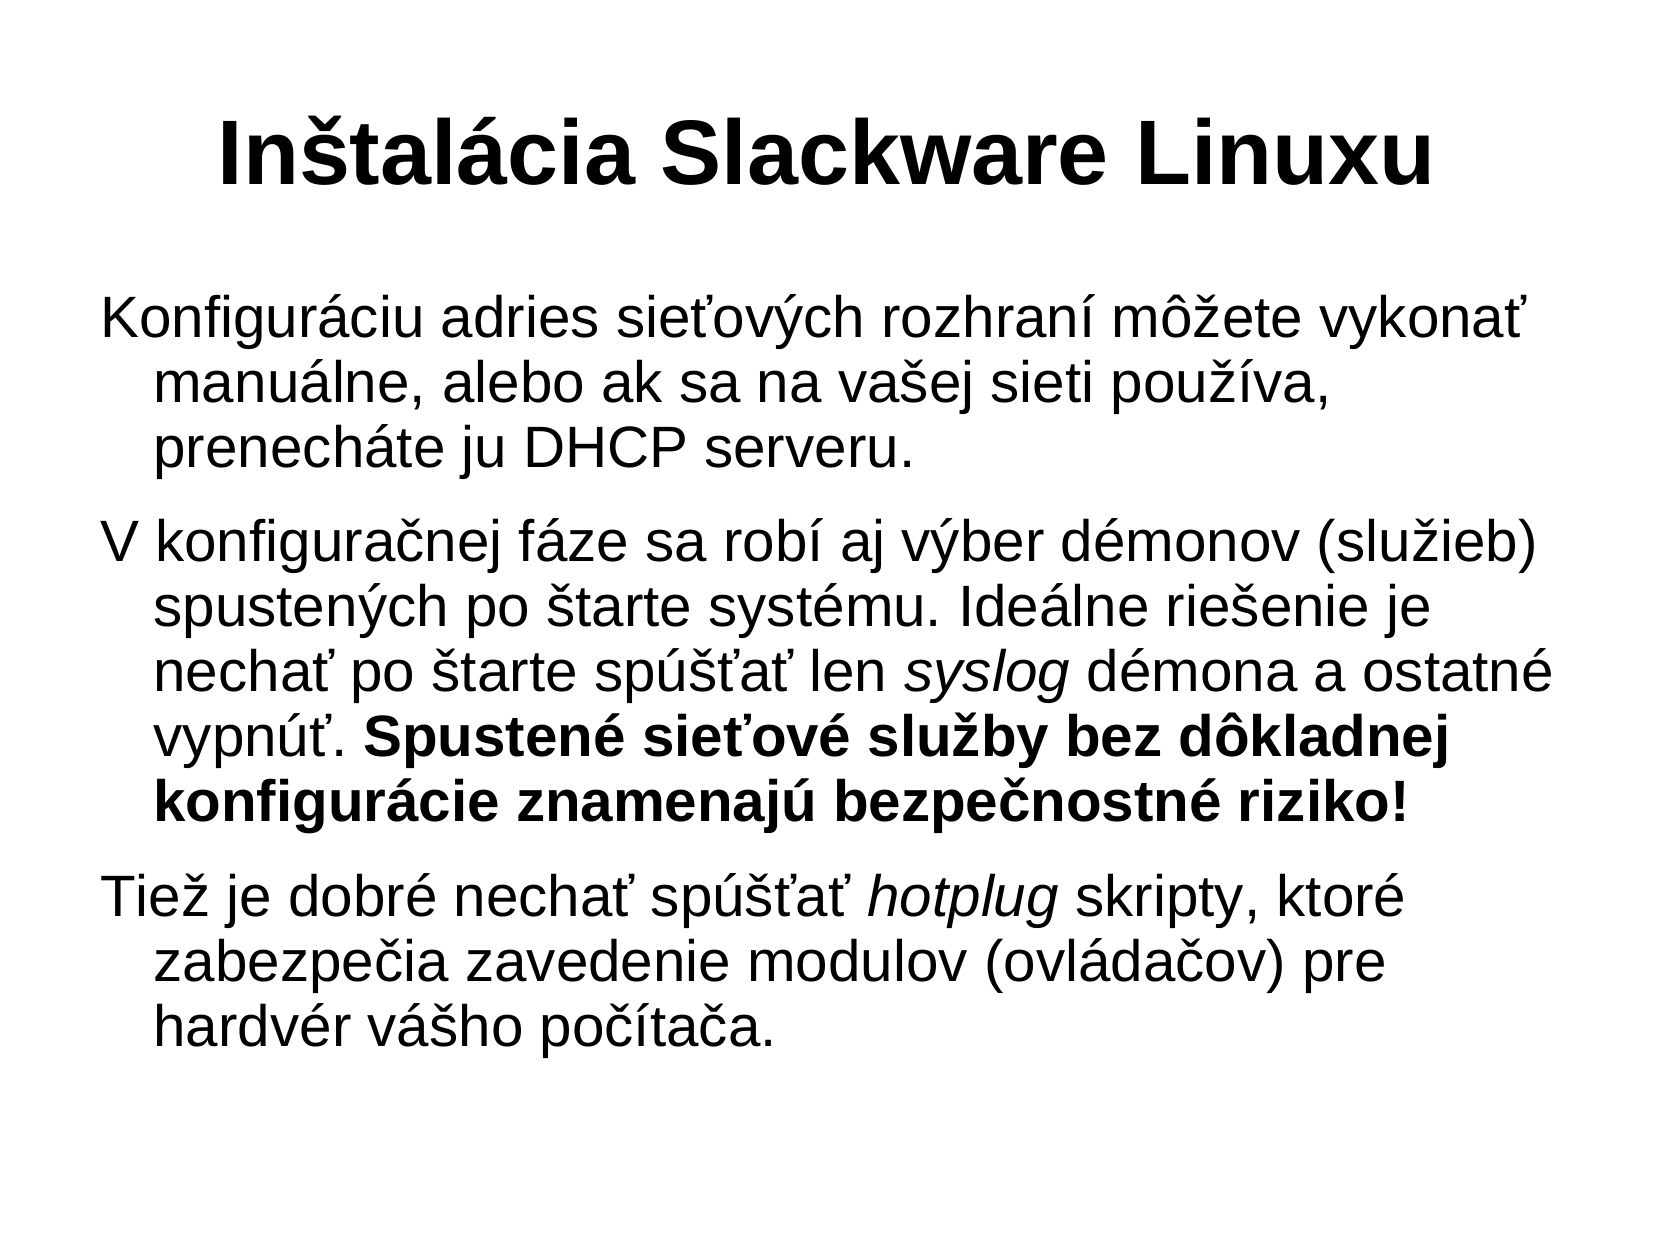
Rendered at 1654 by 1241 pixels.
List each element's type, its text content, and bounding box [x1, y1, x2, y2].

list Konfiguráciu adries sieťových rozhraní môžete vykonať manuálne, alebo ak sa na vašej sieti používa, prenecháte ju DHCP serveru. V konfiguračnej fáze sa robí aj výber démonov (služieb) spustených po štarte systému. Ideálne riešenie je nechať po štarte spúšťať len syslog démona a ostatné vypnúť. Spustené sieťové služby bez dôkladnej konfigurácie znamenajú bezpečnostné riziko! Tiež je dobré nechať spúšťať hotplug skripty, ktoré zabezpečia zavedenie modulov (ovládačov) pre hardvér vášho počítača. [82, 284, 1571, 1126]
title Inštalácia Slackware Linuxu [82, 49, 1571, 257]
